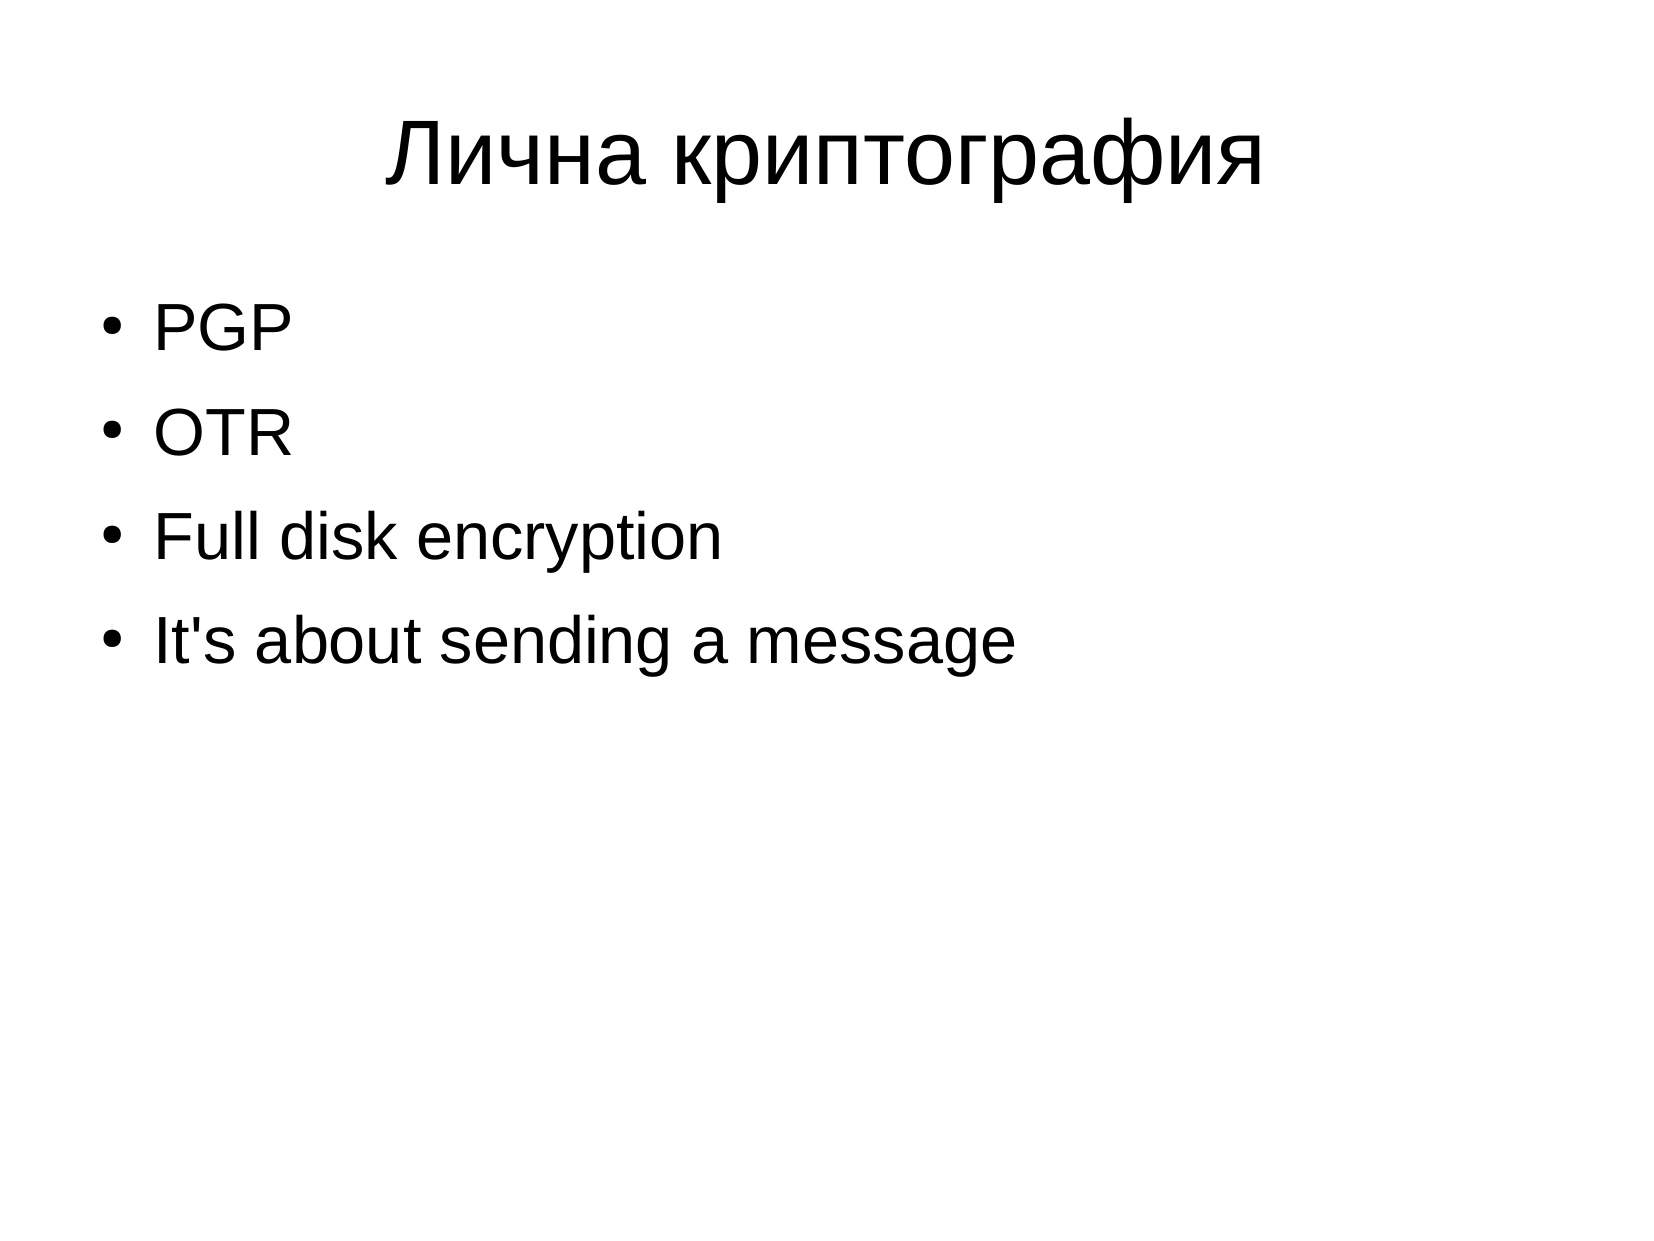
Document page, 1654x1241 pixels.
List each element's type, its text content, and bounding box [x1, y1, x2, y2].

list PGP OTR Full disk encryption It's about sending a message [82, 290, 1538, 1010]
title Лична криптография [82, 49, 1571, 257]
